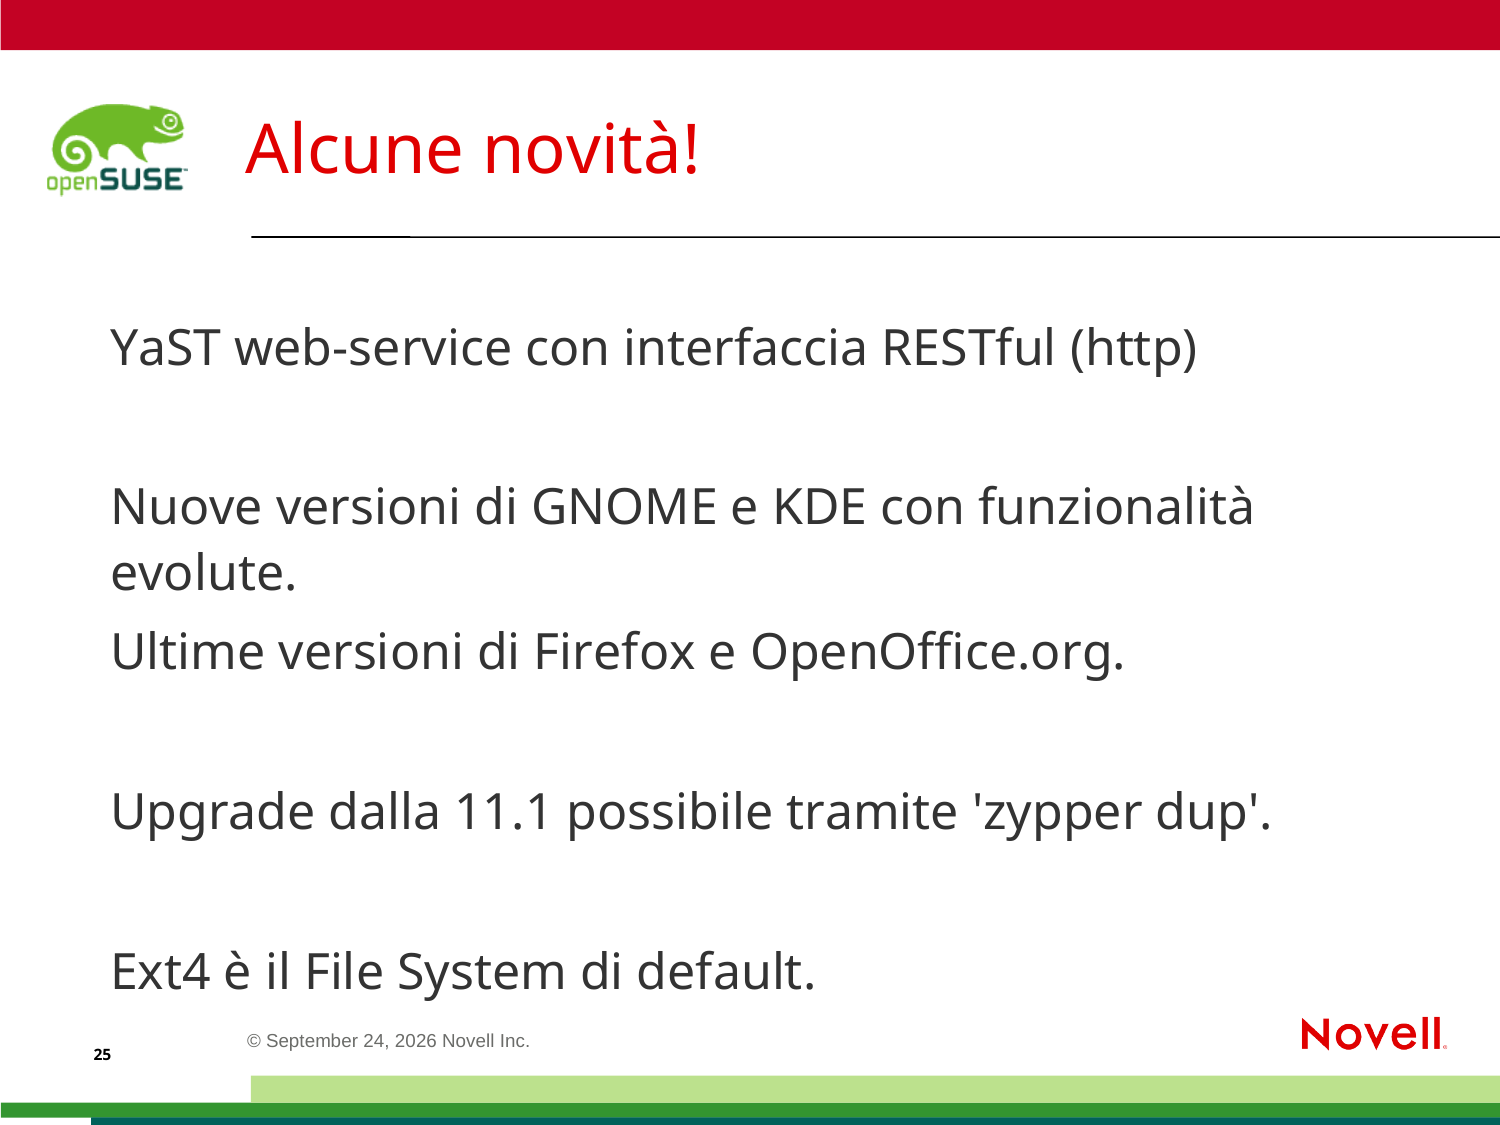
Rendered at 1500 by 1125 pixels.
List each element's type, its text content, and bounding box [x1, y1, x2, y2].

title Alcune novità! [245, 68, 1408, 231]
list YaST web-service con interfaccia RESTful (http) Nuove versioni di GNOME e KDE con funzionalità evolute. Ultime versioni di Firefox e OpenOffice.org. Upgrade dalla 11.1 possibile tramite 'zypper dup'. Ext4 è il File System di default. [110, 312, 1391, 1022]
picture [1295, 1011, 1453, 1056]
picture [47, 104, 188, 197]
